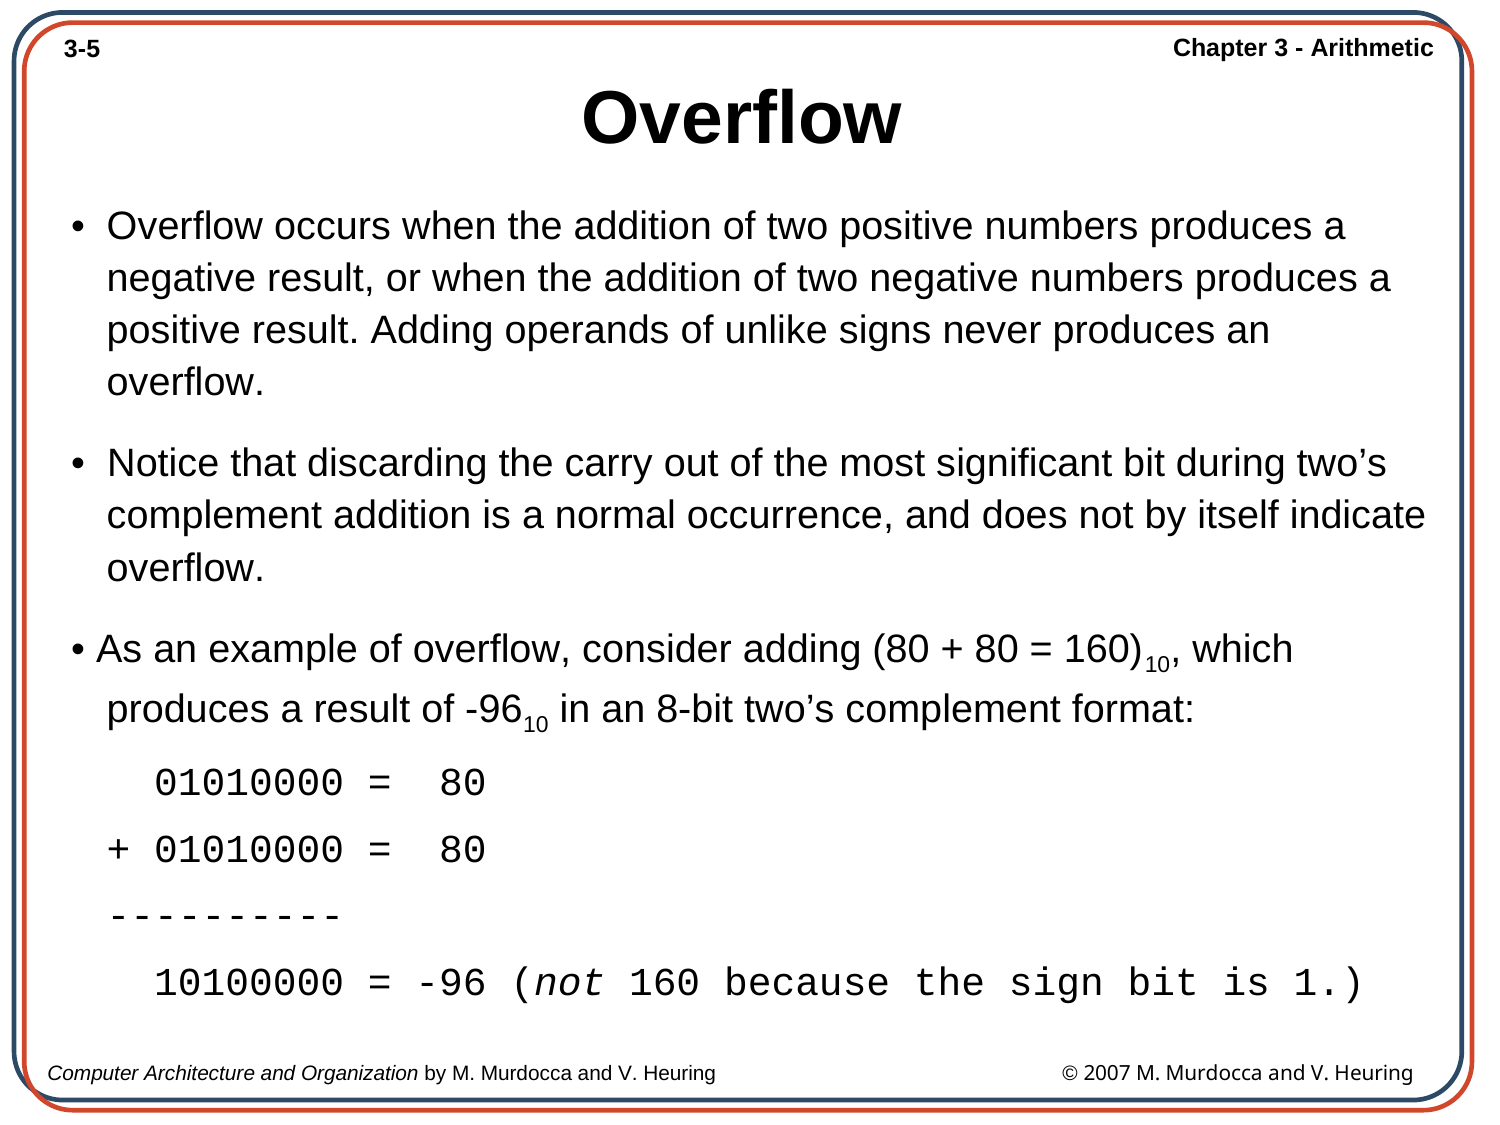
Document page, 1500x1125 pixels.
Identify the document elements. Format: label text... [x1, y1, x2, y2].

title Overflow [37, 50, 1447, 187]
list • Overflow occurs when the addition of two positive numbers produces a negative result, or when the addition of two negative numbers produces a positive result. Adding operands of unlike signs never produces an overflow. • Notice that discarding the carry out of the most significant bit during two’s complement addition is a normal occurrence, and does not by itself indicate overflow. • As an example of overflow, consider adding (80 + 80 = 160)10, which produces a result of -9610 in an 8-bit two’s complement format: 01010000 = 80 + 01010000 = 80 ---------- 10100000 = -96 (not 160 because the sign bit is 1.) [37, 187, 1450, 1013]
